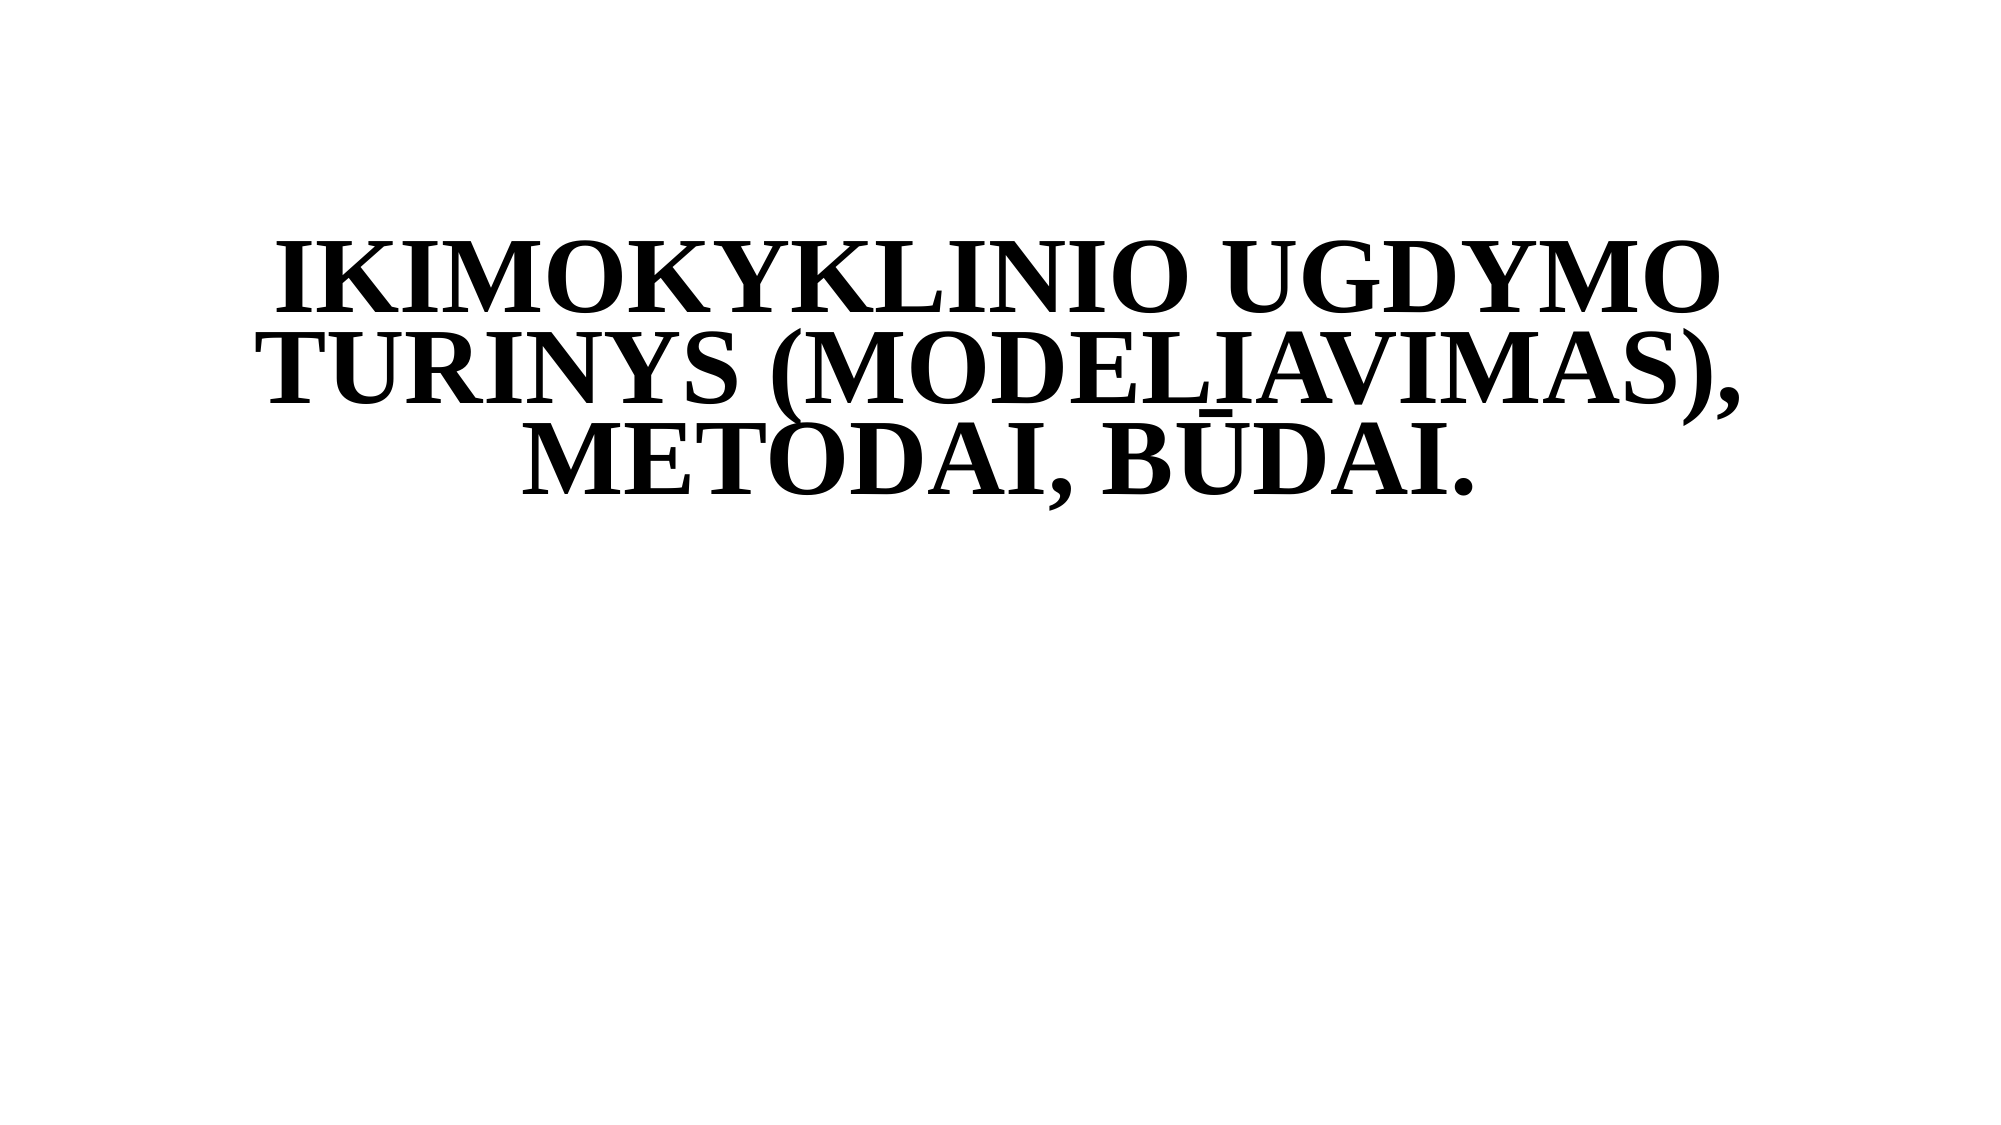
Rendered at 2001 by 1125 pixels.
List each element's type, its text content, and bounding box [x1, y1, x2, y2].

list IKIMOKYKLINIO UGDYMO TURINYS (MODELIAVIMAS), METODAI, BŪDAI. [137, 232, 1863, 946]
